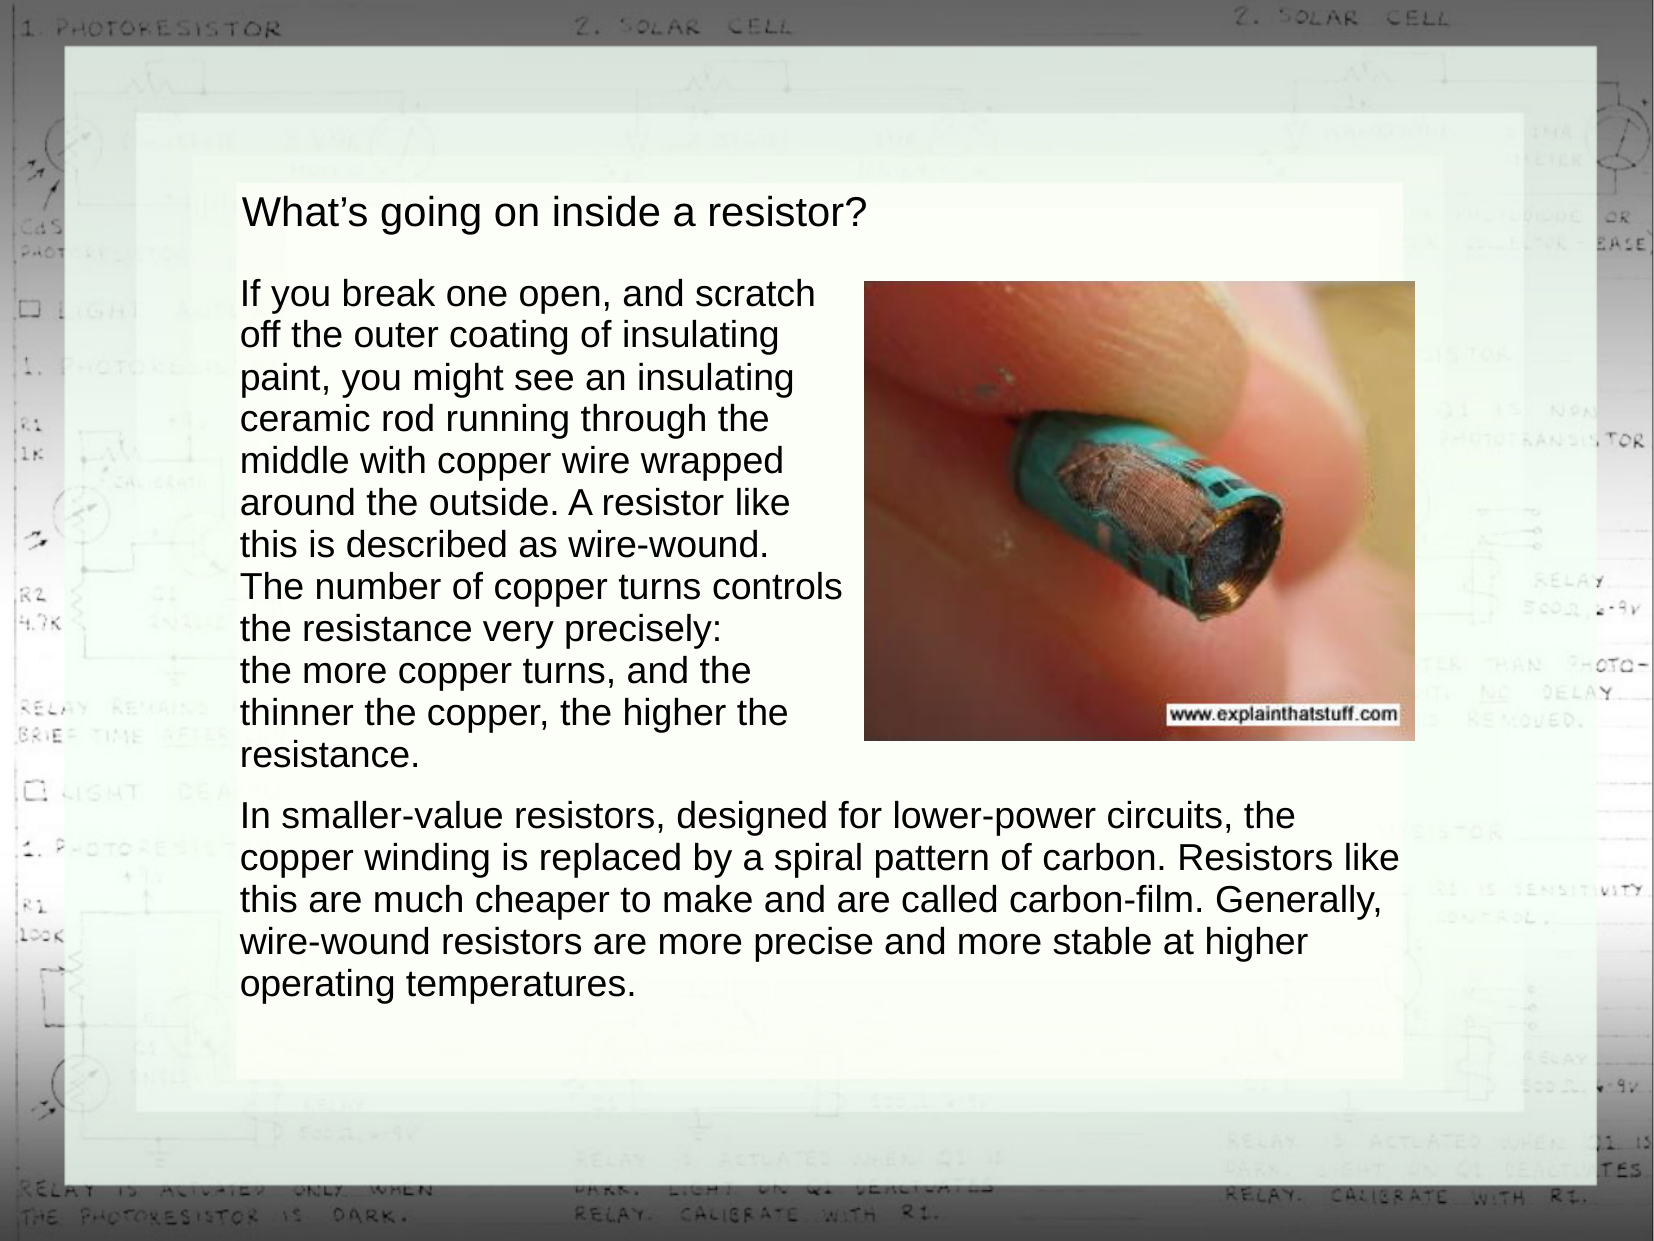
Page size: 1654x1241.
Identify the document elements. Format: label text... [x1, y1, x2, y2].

picture [0, 0, 1654, 1241]
text_box What’s going on inside a resistor? [227, 181, 940, 269]
text_box In smaller-value resistors, designed for lower-power circuits, the copper winding is replaced by a spiral pattern of carbon. Resistors like this are much cheaper to make and are called carbon-film. Generally, wire-wound resistors are more precise and more stable at higher operating temperatures. [225, 787, 1426, 1060]
text_box If you break one open, and scratch off the outer coating of insulating paint, you might see an insulating ceramic rod running through the middle with copper wire wrapped around the outside. A resistor like this is described as wire-wound. The number of copper turns controls the resistance very precisely: the more copper turns, and the thinner the copper, the higher the resistance. [225, 264, 863, 787]
